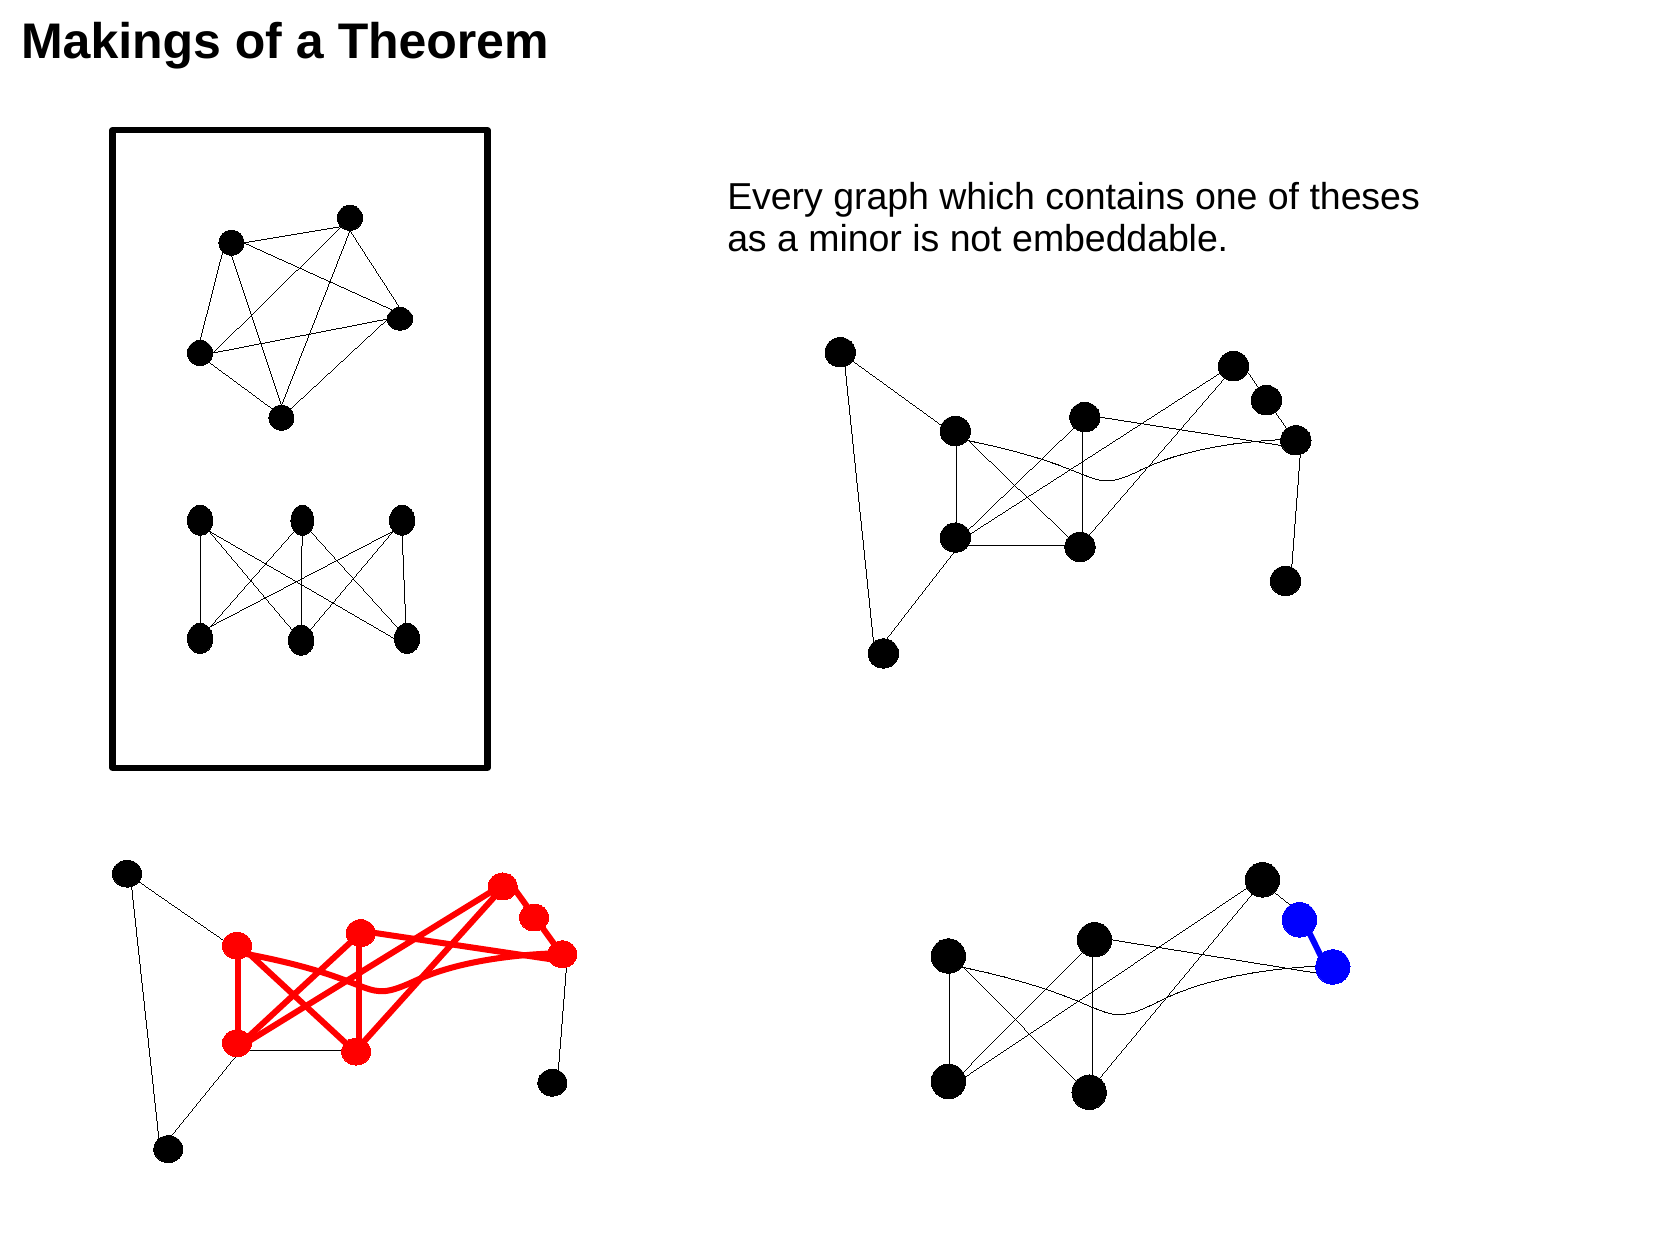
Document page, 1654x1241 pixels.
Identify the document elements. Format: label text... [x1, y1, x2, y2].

text_box [537, 1069, 567, 1097]
text_box [394, 623, 420, 654]
text_box [153, 1135, 183, 1163]
text_box [519, 904, 549, 931]
text_box [488, 872, 518, 900]
text_box [931, 1064, 966, 1099]
text_box [187, 505, 213, 536]
text_box [346, 919, 376, 947]
text_box [290, 505, 302, 536]
text_box [201, 623, 213, 654]
text_box [303, 505, 314, 536]
text_box [288, 625, 314, 656]
text_box [187, 340, 213, 366]
text_box [825, 337, 856, 367]
text_box [337, 205, 363, 231]
text_box [940, 416, 971, 446]
text_box [218, 230, 244, 256]
text_box [1251, 385, 1282, 415]
text_box [1069, 402, 1101, 432]
text_box [868, 638, 899, 669]
text_box Makings of a Theorem [6, 6, 757, 79]
text_box [1245, 862, 1280, 898]
text_box [112, 860, 142, 888]
text_box [940, 522, 971, 553]
text_box [389, 505, 415, 536]
text_box Every graph which contains one of theses as a minor is not embeddable. [712, 167, 1463, 267]
text_box [1280, 425, 1312, 455]
text_box [1218, 351, 1249, 381]
text_box [222, 932, 252, 960]
text_box [547, 940, 577, 968]
text_box [1077, 922, 1112, 957]
text_box [341, 1038, 371, 1066]
text_box [1282, 902, 1317, 938]
text_box [1315, 949, 1351, 985]
text_box [1064, 532, 1096, 562]
text_box [1071, 1074, 1107, 1110]
text_box [187, 623, 200, 654]
text_box [931, 938, 966, 974]
text_box [387, 307, 413, 331]
text_box [268, 405, 294, 431]
text_box [1270, 566, 1301, 596]
text_box [222, 1029, 252, 1057]
